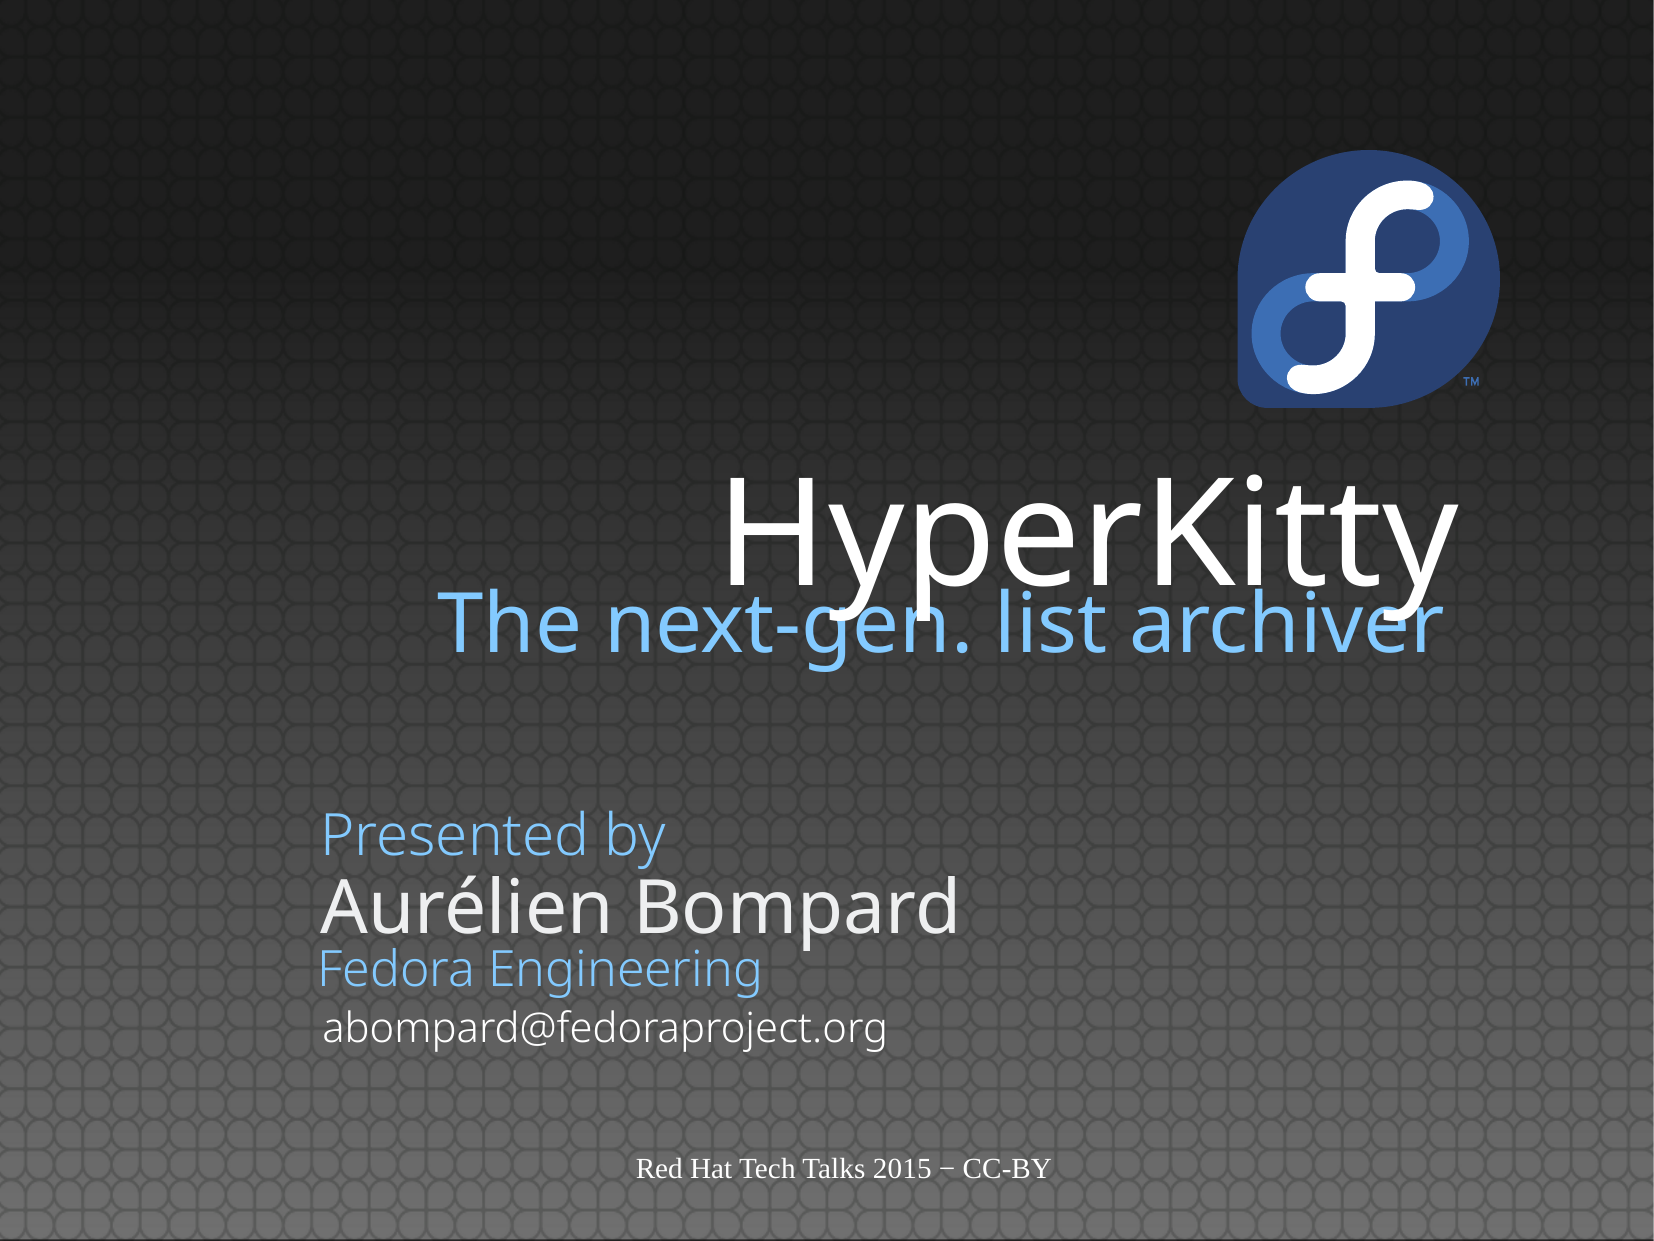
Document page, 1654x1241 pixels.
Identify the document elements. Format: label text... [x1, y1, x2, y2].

text_box Aurélien Bompard [305, 846, 1057, 949]
text_box abompard@fedoraproject.org [310, 990, 901, 1064]
text_box Red Hat Tech Talks 2015 − CC-BY [621, 1144, 1067, 1225]
text_box HyperKitty [37, 417, 1475, 585]
text_box Presented by [305, 785, 681, 869]
picture [0, 0, 1654, 1241]
subtitle The next-gen. list archiver [100, 585, 1447, 663]
text_box Fedora Engineering [308, 925, 773, 999]
